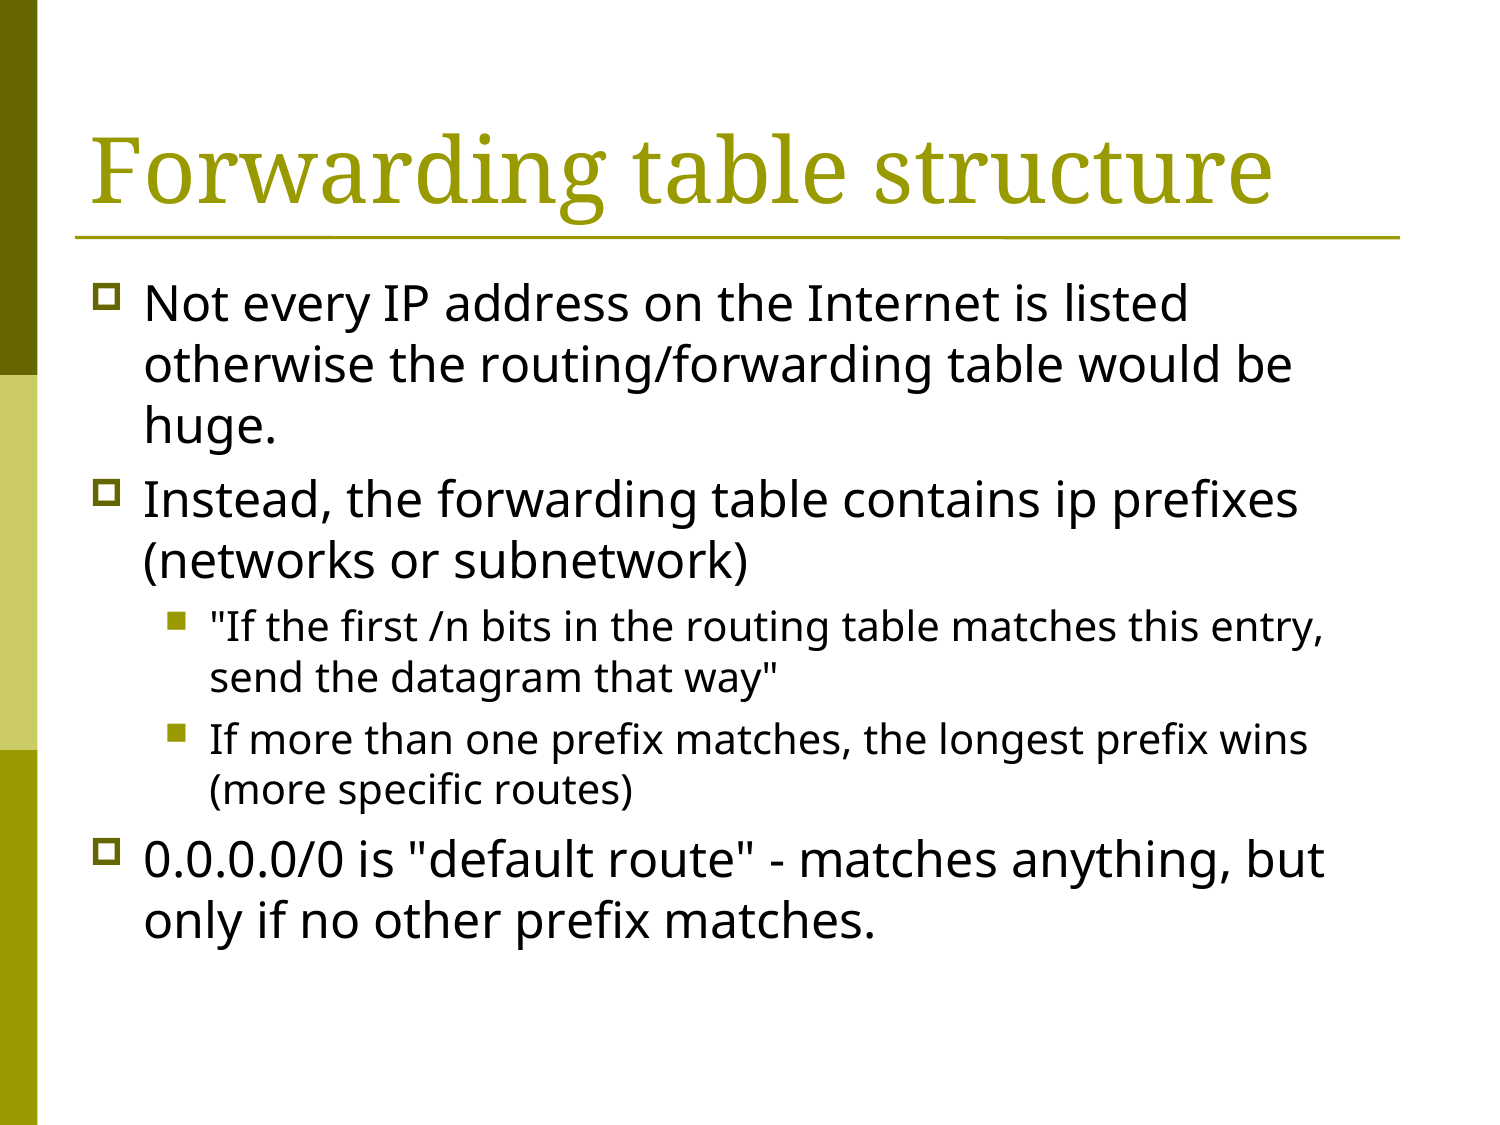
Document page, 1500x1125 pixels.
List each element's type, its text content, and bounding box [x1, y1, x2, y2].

list Not every IP address on the Internet is listed otherwise the routing/forwarding table would be huge. Instead, the forwarding table contains ip prefixes (networks or subnetwork) "If the first /n bits in the routing table matches this entry, send the datagram that way" If more than one prefix matches, the longest prefix wins (more specific routes) 0.0.0.0/0 is "default route" - matches anything, but only if no other prefix matches. [75, 262, 1426, 1088]
title Forwarding table structure [75, 3, 1426, 233]
